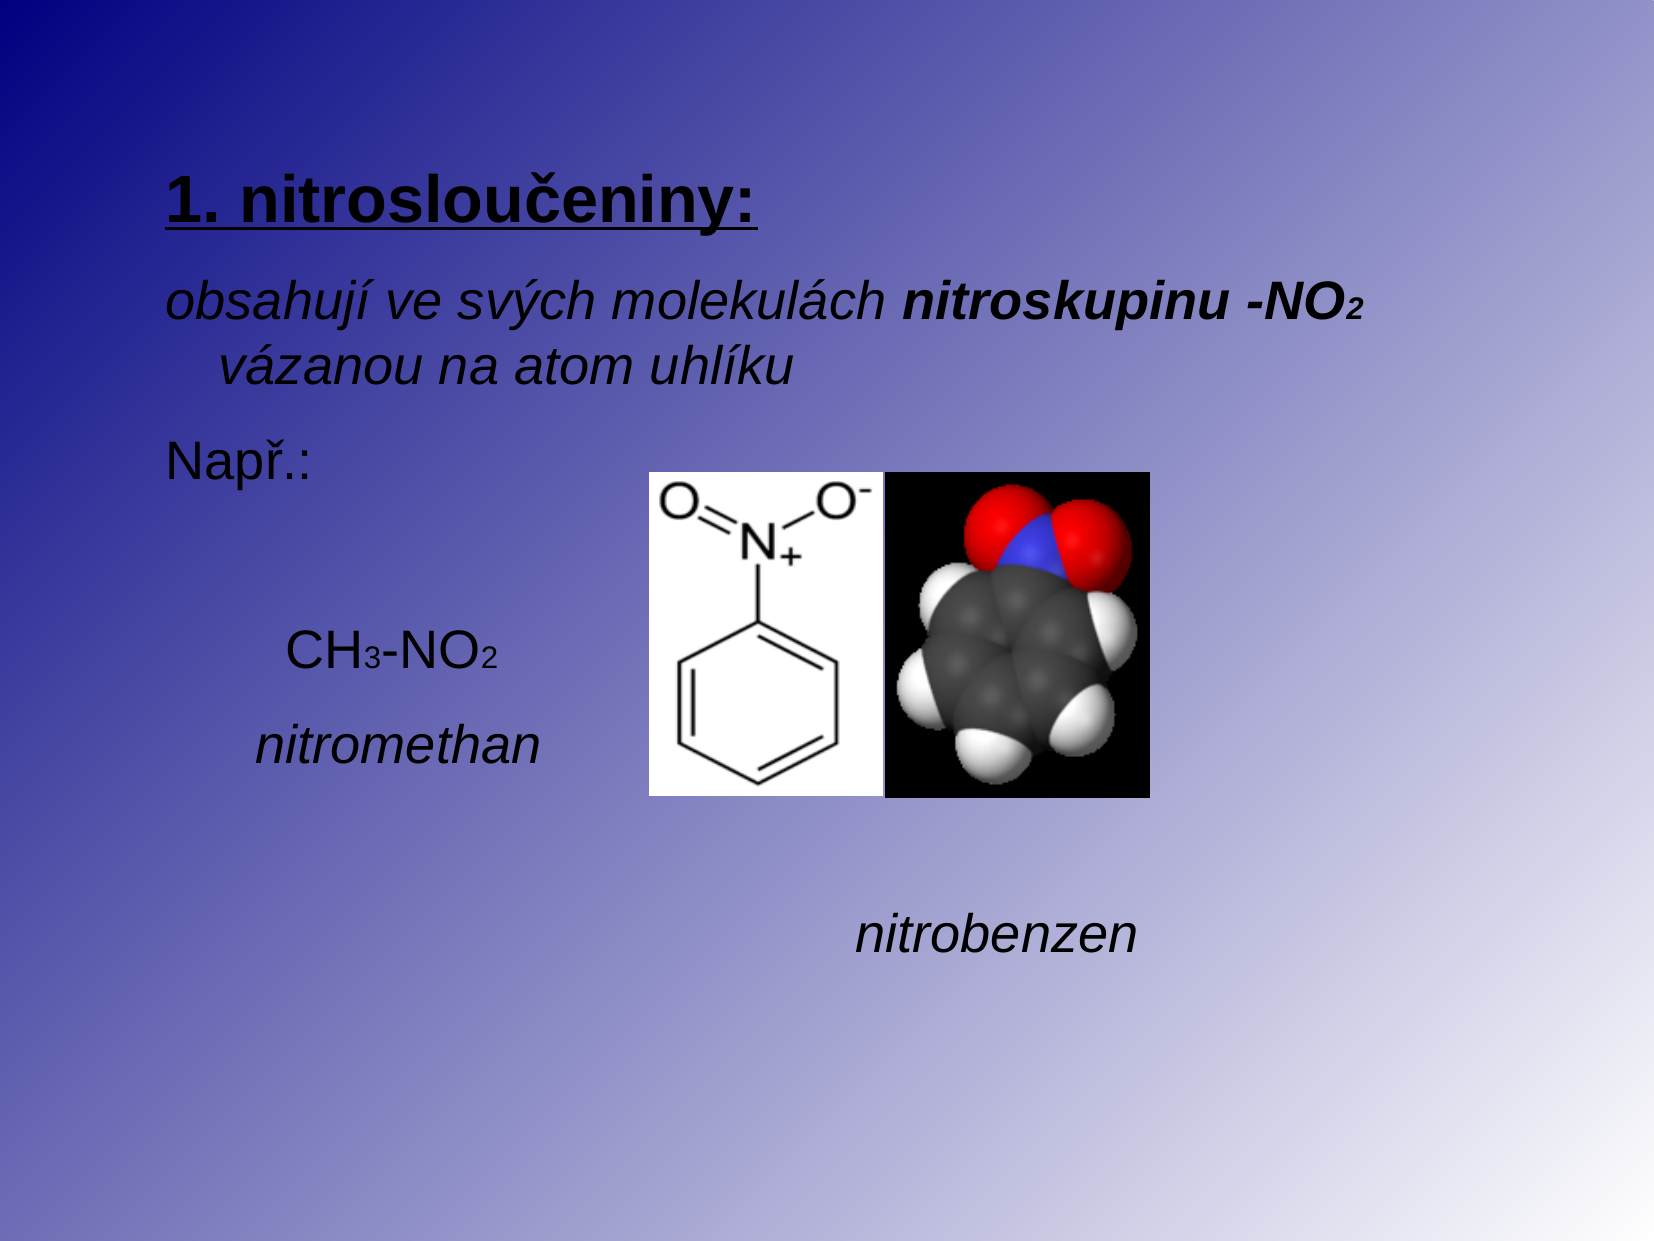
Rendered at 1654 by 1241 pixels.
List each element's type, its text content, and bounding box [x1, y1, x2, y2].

picture [649, 472, 883, 796]
list 1. nitrosloučeniny: obsahují ve svých molekulách nitroskupinu -NO2 vázanou na atom uhlíku Např.: CH3-NO2 nitromethan nitrobenzen [76, 155, 1565, 1009]
picture [885, 472, 1150, 798]
